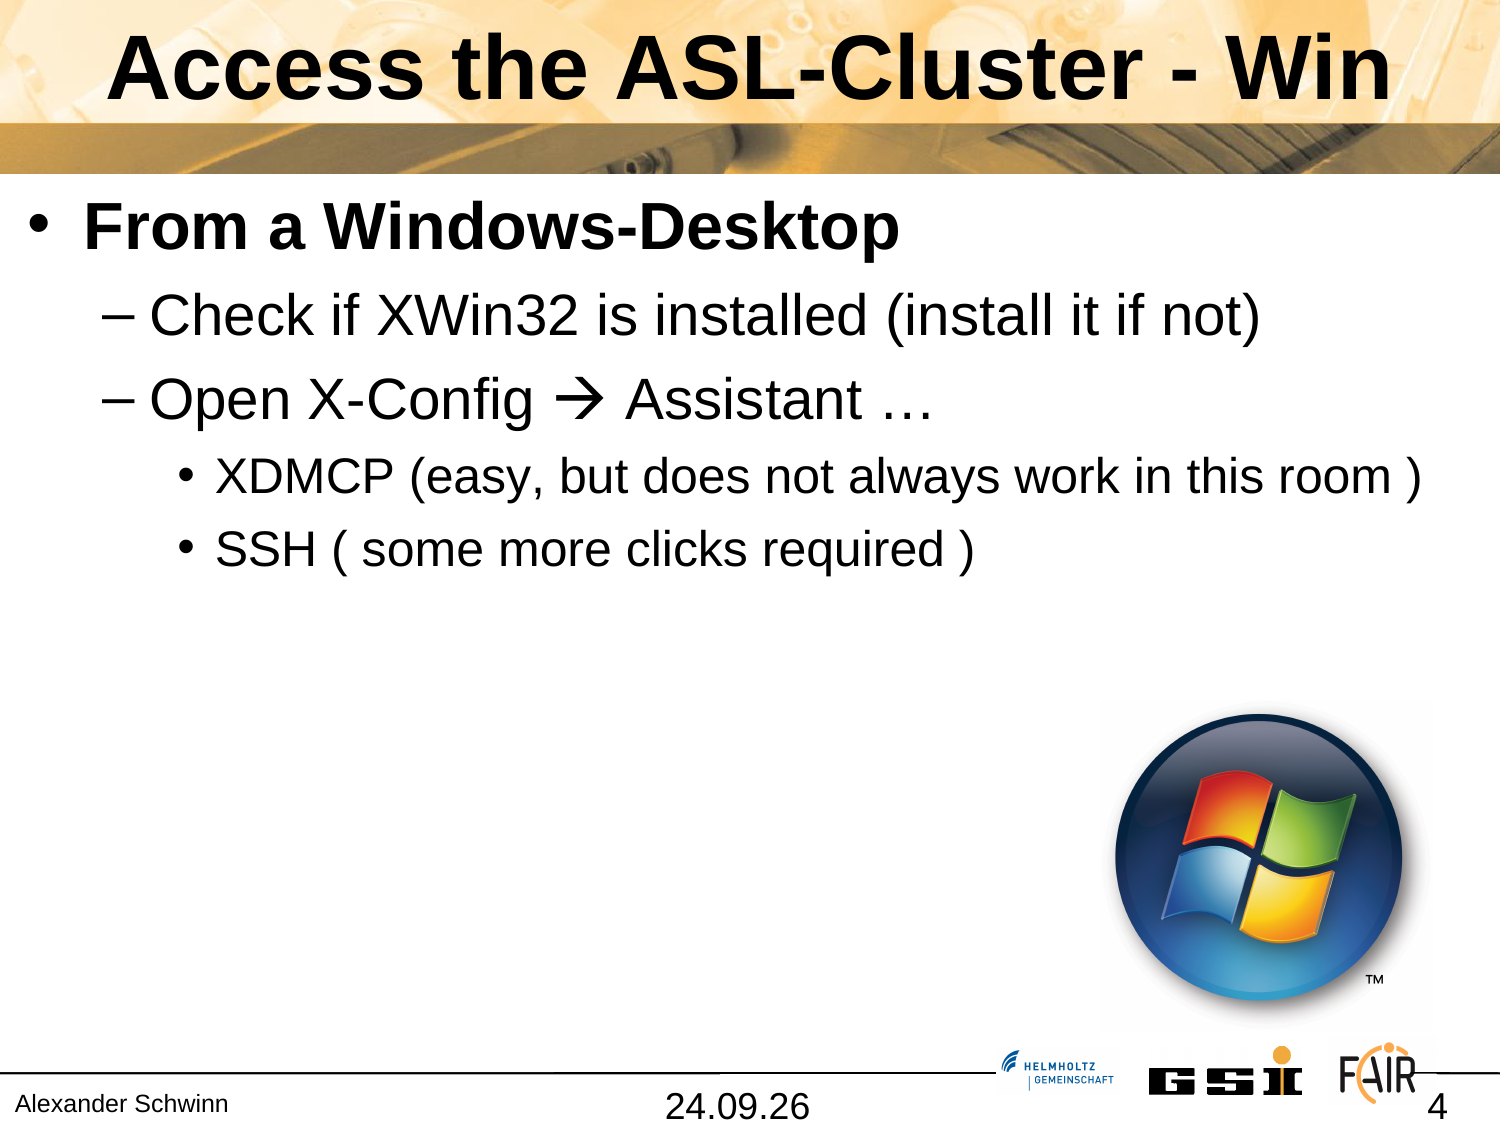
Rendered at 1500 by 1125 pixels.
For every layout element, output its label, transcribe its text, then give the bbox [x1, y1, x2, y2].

picture [1149, 1051, 1302, 1095]
picture [0, 126, 1500, 175]
title Access the ASL-Cluster - Win [0, 0, 1500, 126]
picture [996, 1051, 1121, 1095]
picture [1328, 1051, 1439, 1106]
list From a Windows-Desktop Check if XWin32 is installed (install it if not) Open X-Config  Assistant … XDMCP (easy, but does not always work in this room ) SSH ( some more clicks required ) [12, 174, 1500, 1051]
picture [1100, 699, 1433, 1031]
